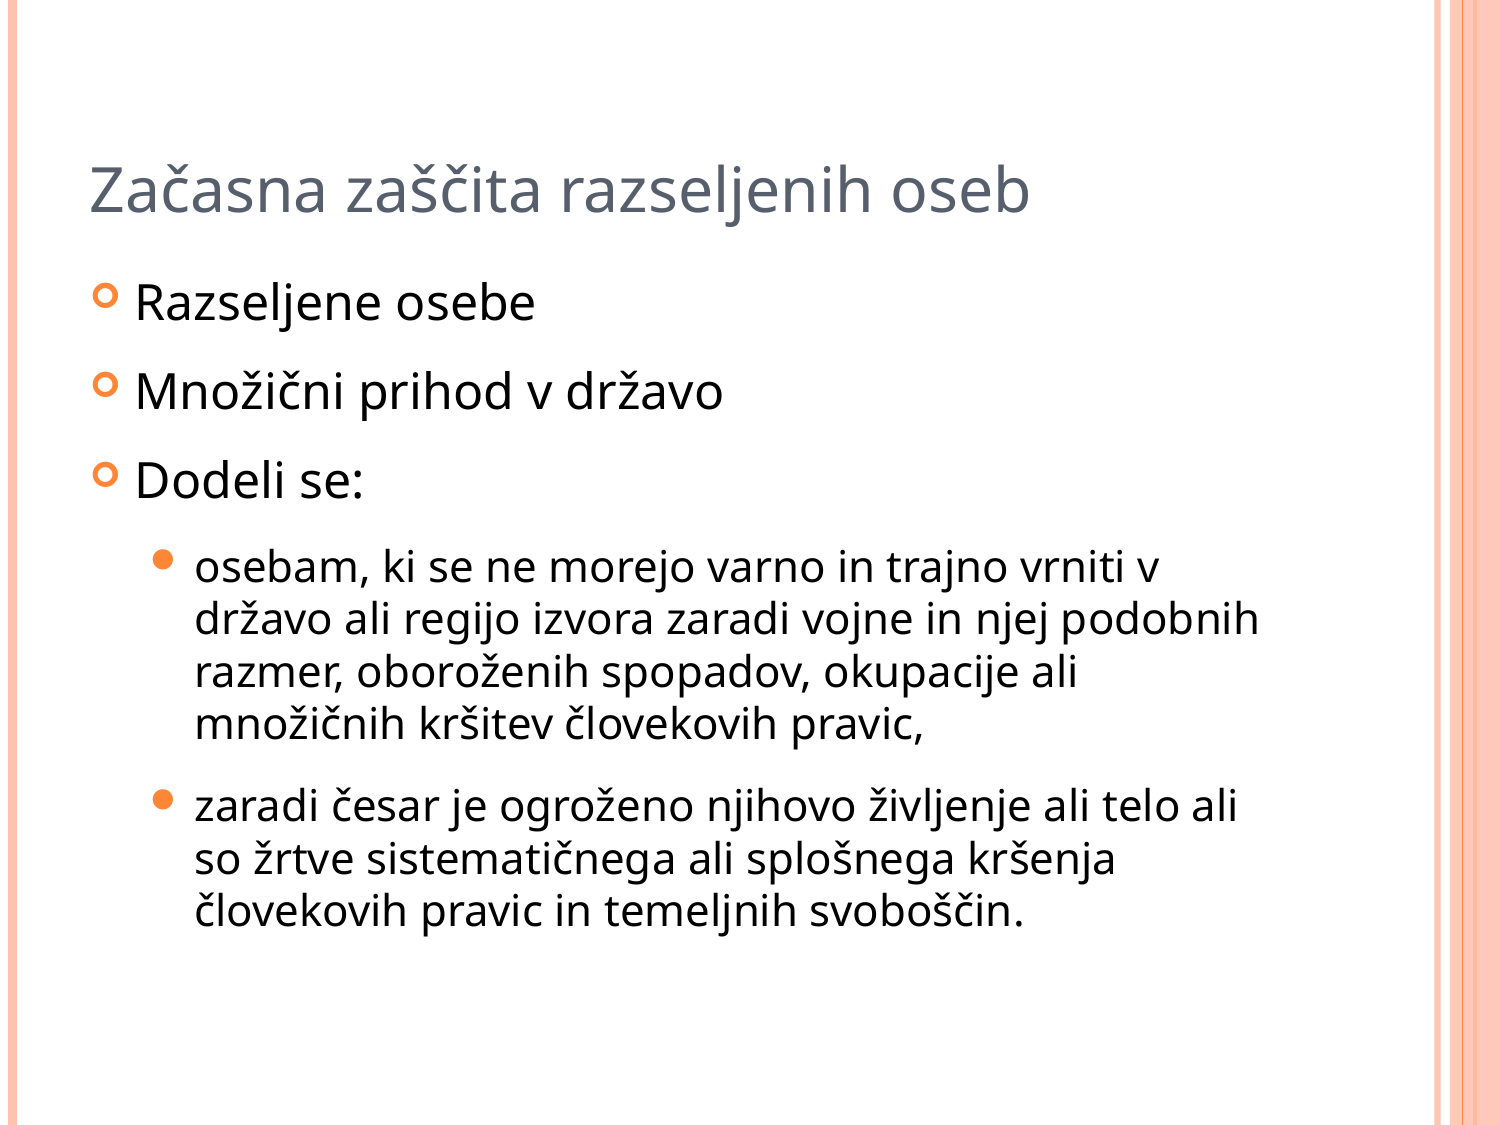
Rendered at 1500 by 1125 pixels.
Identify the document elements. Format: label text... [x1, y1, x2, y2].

list Razseljene osebe Množični prihod v državo Dodeli se: osebam, ki se ne morejo varno in trajno vrniti v državo ali regijo izvora zaradi vojne in njej podobnih razmer, oboroženih spopadov, okupacije ali množičnih kršitev človekovih pravic, zaradi česar je ogroženo njihovo življenje ali telo ali so žrtve sistematičnega ali splošnega kršenja človekovih pravic in temeljnih svoboščin. [75, 262, 1300, 1062]
title Začasna zaščita razseljenih oseb [75, 45, 1300, 233]
